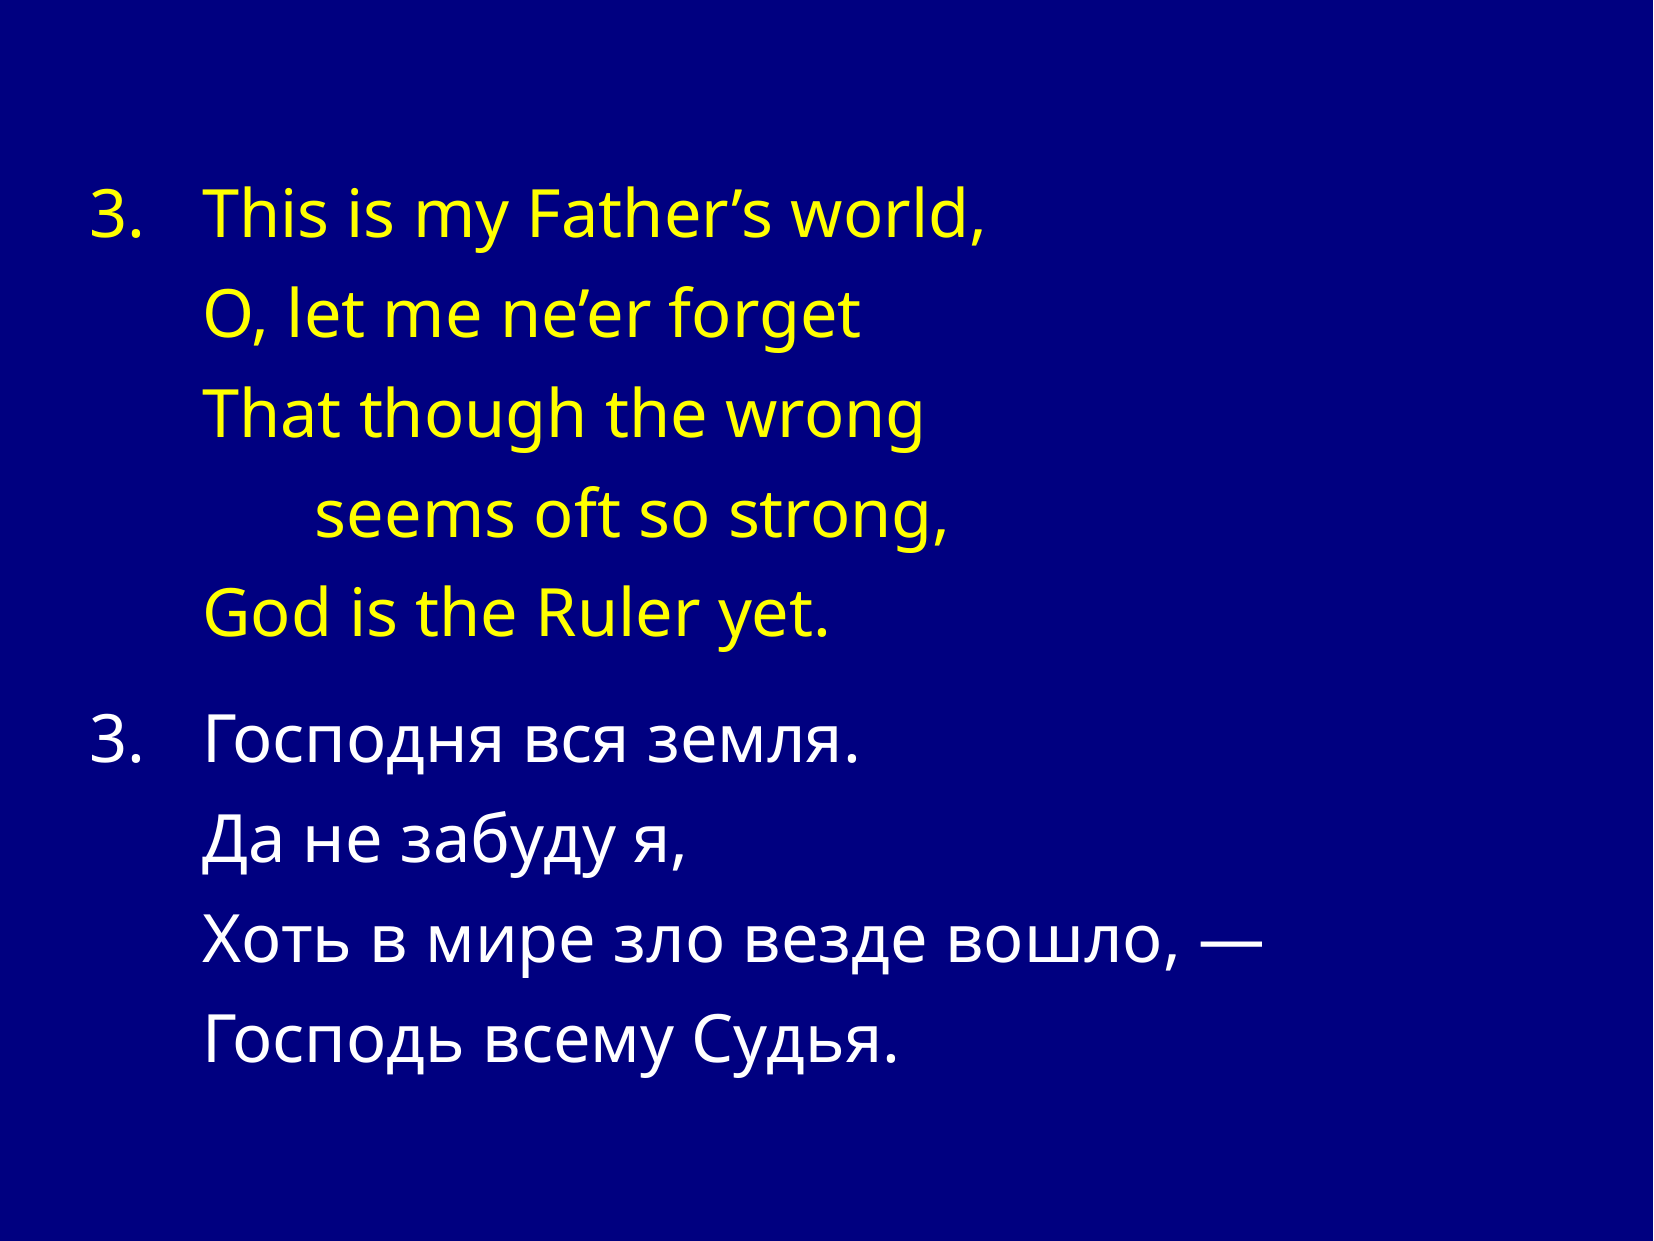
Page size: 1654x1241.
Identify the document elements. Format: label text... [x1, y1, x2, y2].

text_box 3. Господня вся земля. Да не забуду я, Хоть в мире зло везде вошло, — Господь всему Судья. [75, 675, 1576, 1163]
text_box 3. This is my Father’s world, O, let me ne’er forget That though the wrong seems oft so strong, God is the Ruler yet. [75, 150, 1576, 638]
